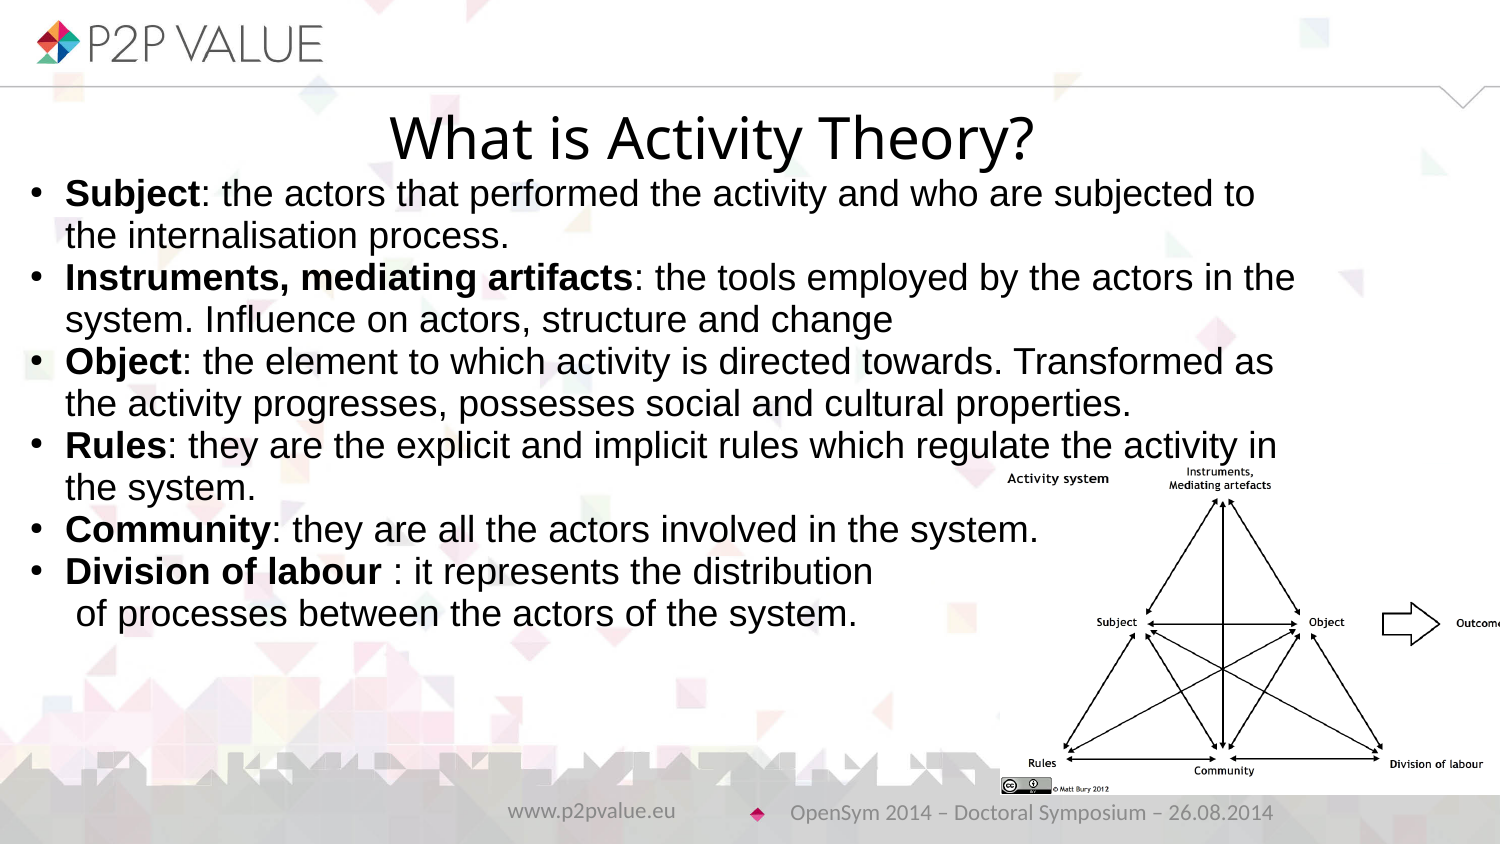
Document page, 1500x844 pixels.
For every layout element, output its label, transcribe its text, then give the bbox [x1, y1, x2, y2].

picture [0, 0, 1500, 844]
text_box www.p2pvalue.eu [501, 789, 720, 829]
text_box OpenSym 2014 – Doctoral Symposium – 26.08.2014 [777, 788, 1470, 834]
text_box Subject: the actors that performed the activity and who are subjected to the internalisation process. Instruments, mediating artifacts: the tools employed by the actors in the system. Influence on actors, structure and change Object: the element to which activity is directed towards. Transformed as the activity progresses, possesses social and cultural properties. Rules: they are the explicit and implicit rules which regulate the activity in the system. Community: they are all the actors involved in the system. Division of labour : it represents the distribution of processes between the actors of the system. [15, 165, 1321, 781]
title What is Activity Theory? [60, 92, 1366, 181]
